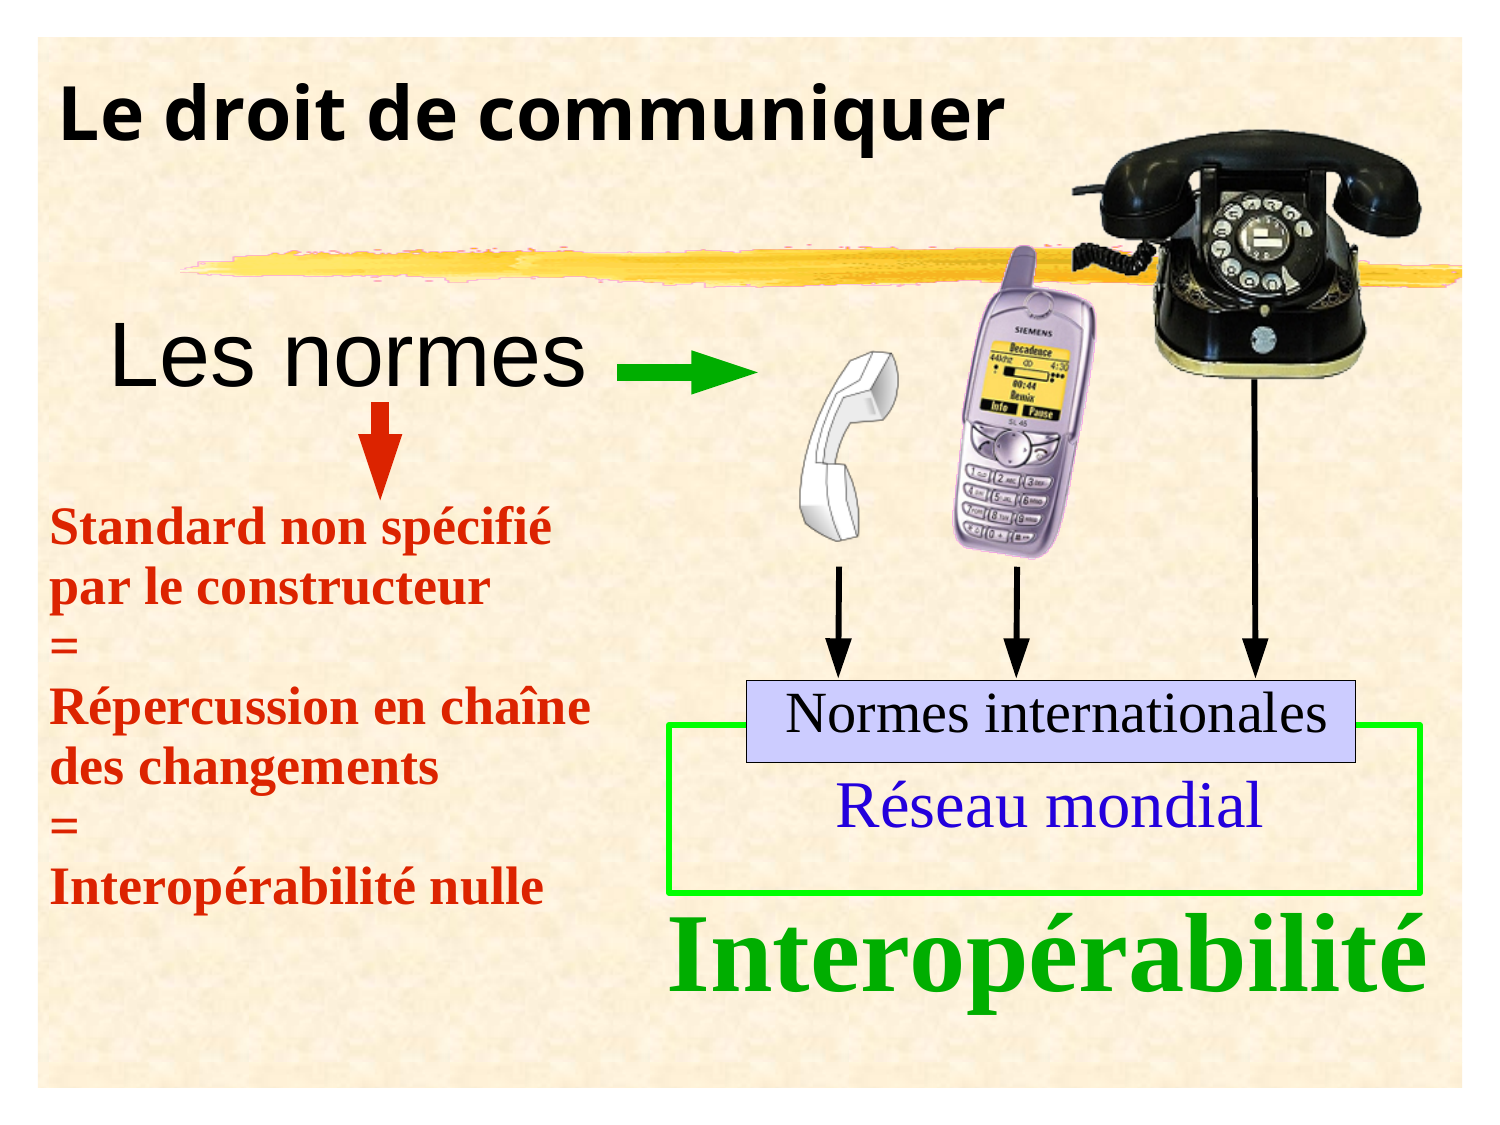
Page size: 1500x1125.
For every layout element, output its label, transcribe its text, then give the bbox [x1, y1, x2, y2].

picture [721, 728, 1417, 890]
text_box Standard non spécifié par le constructeur = Répercussion en chaîne des changements = Interopérabilité nulle [37, 495, 721, 1067]
picture [37, 37, 1463, 1088]
text_box Le droit de communiquer [57, 51, 1129, 172]
text_box Les normes [96, 303, 666, 445]
text_box Normes internationales [773, 680, 1333, 761]
text_box [746, 680, 1356, 763]
text_box Interopérabilité [628, 891, 1456, 1061]
text_box Réseau mondial [768, 767, 1321, 861]
